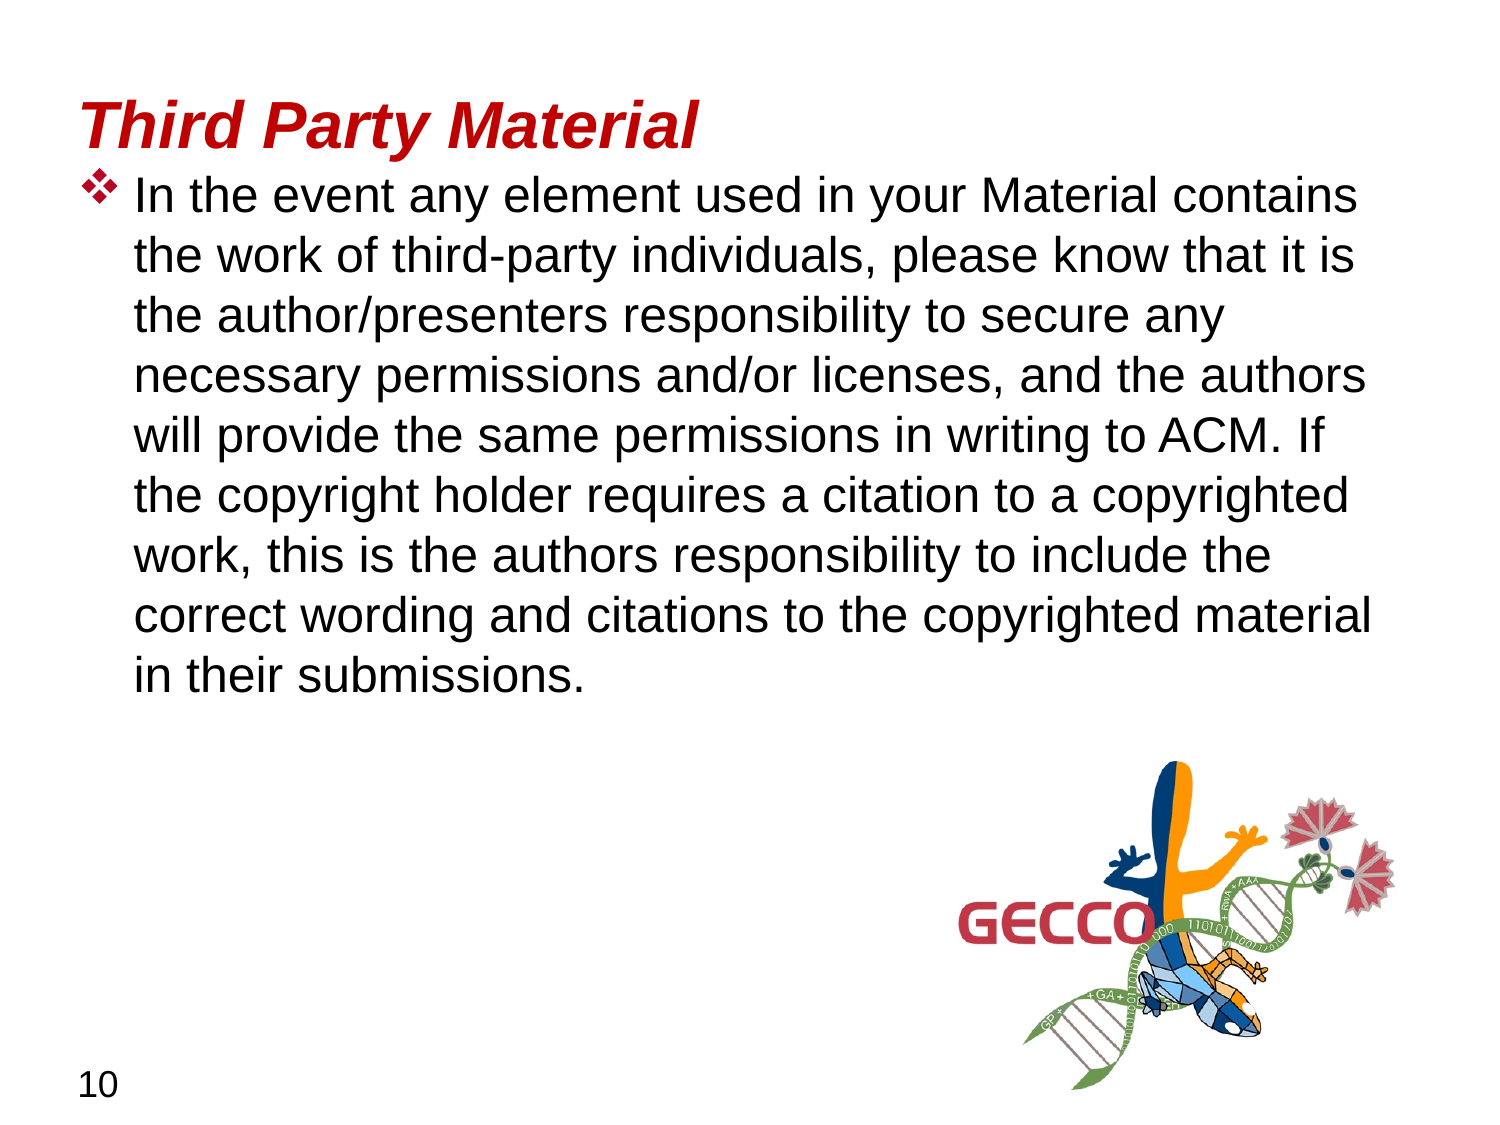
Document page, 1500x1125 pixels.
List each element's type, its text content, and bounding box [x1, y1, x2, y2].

text_box <number> [62, 1037, 1463, 1113]
picture [944, 741, 1411, 1103]
text_box Third Party Material In the event any element used in your Material contains the work of third-party individuals, please know that it is the author/presenters responsibility to secure any necessary permissions and/or licenses, and the authors will provide the same permissions in writing to ACM. If the copyright holder requires a citation to a copyrighted work, this is the authors responsibility to include the correct wording and citations to the copyrighted material in their submissions. [62, 74, 1400, 975]
